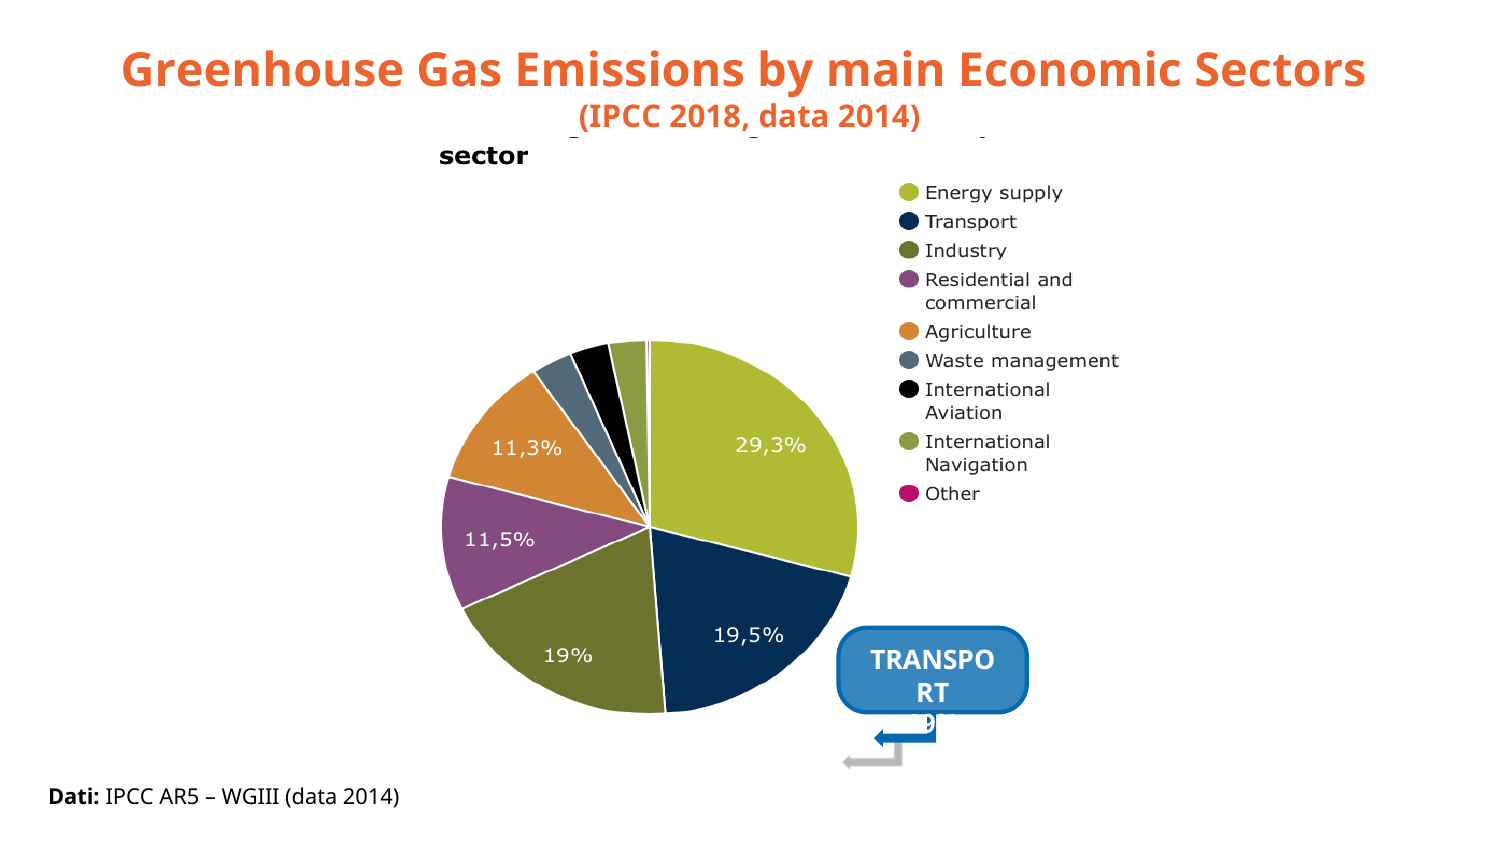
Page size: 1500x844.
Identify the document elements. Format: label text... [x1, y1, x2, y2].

text_box Greenhouse Gas Emissions by main Economic Sectors (IPCC 2018, data 2014) [58, 32, 1442, 138]
text_box [874, 713, 937, 747]
picture [405, 138, 1158, 769]
text_box Dati: IPCC AR5 – WGIII (data 2014) [33, 775, 964, 817]
text_box TRANSPORT 19% [838, 627, 1027, 713]
